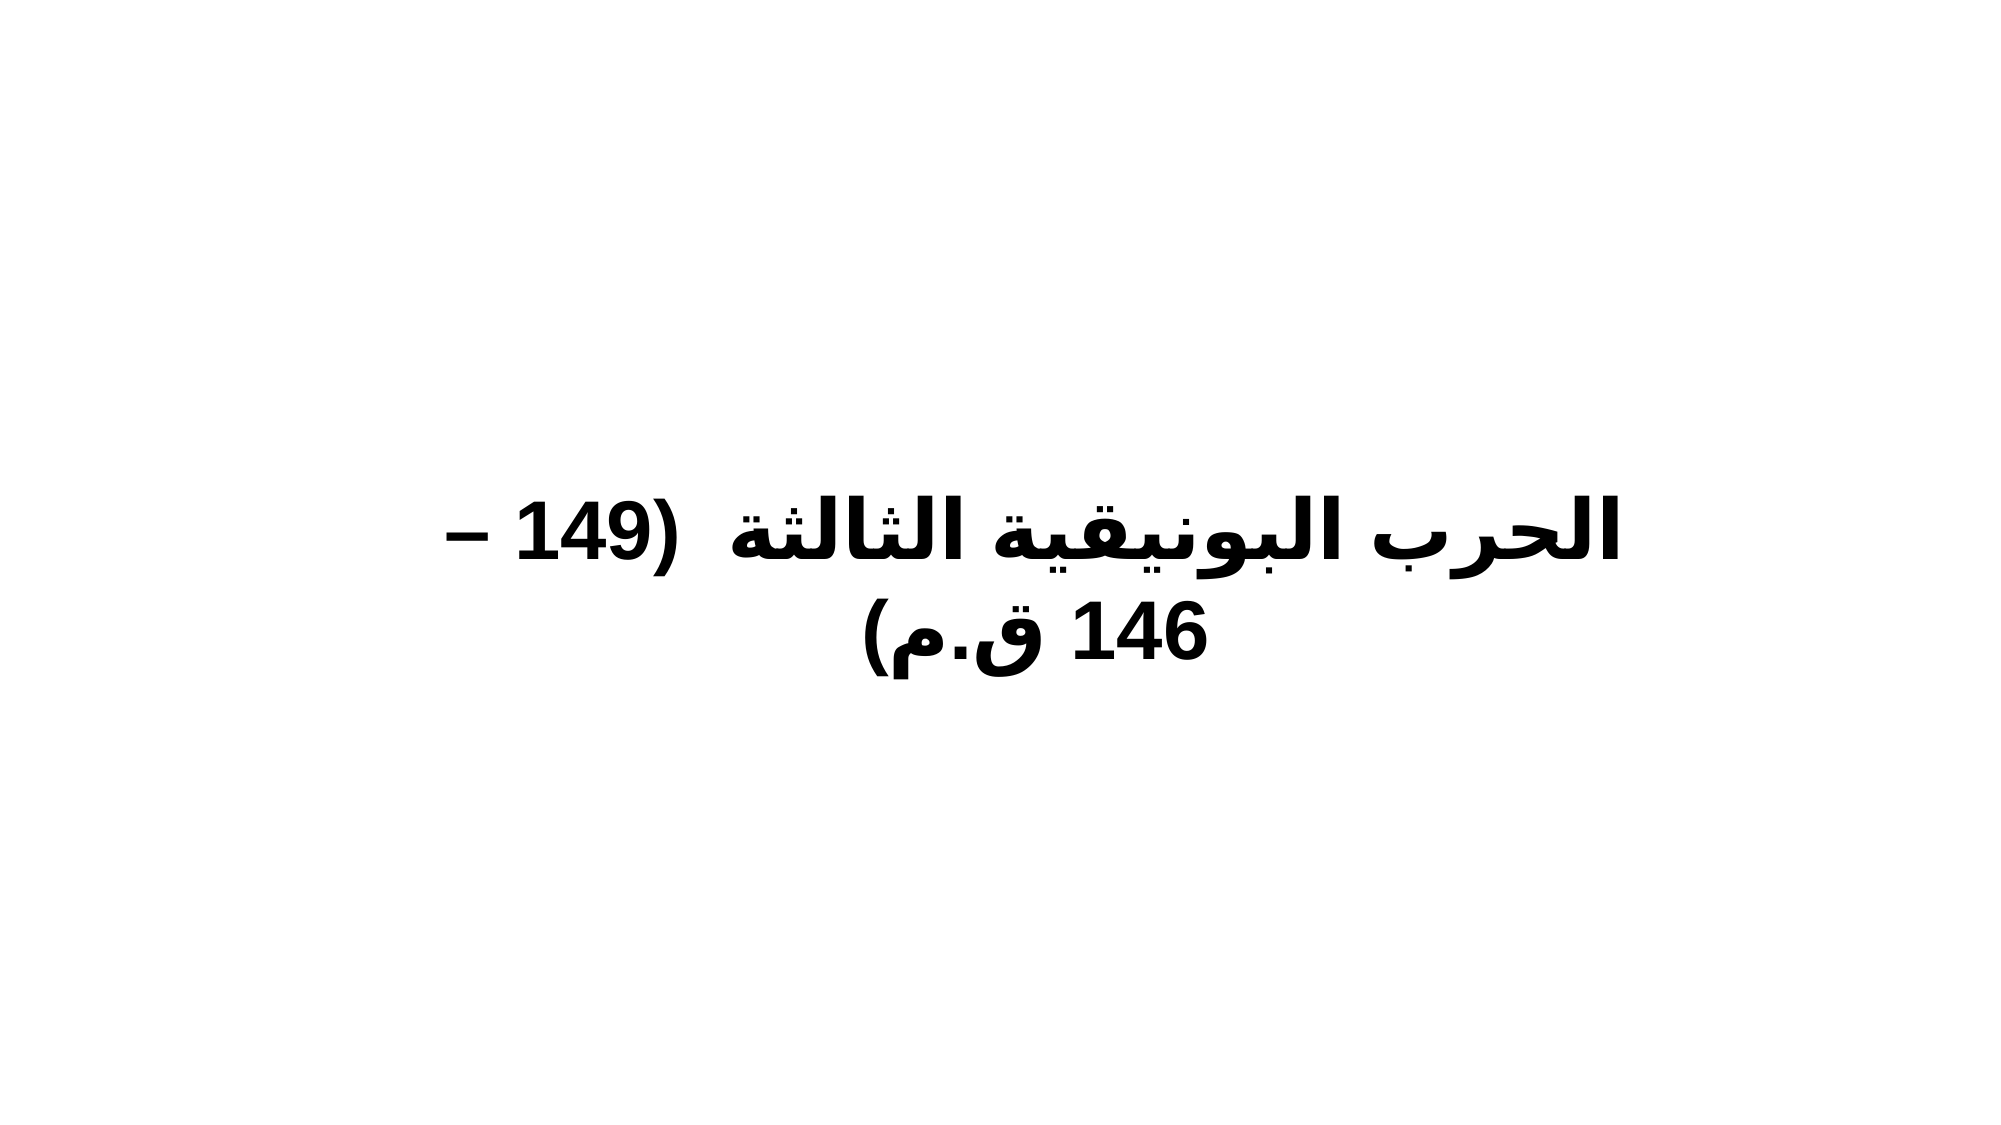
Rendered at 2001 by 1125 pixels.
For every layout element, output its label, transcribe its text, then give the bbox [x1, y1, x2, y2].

text_box الحرب البونيقية الثالثة (149 – 146 ق.م) [409, 468, 1662, 585]
